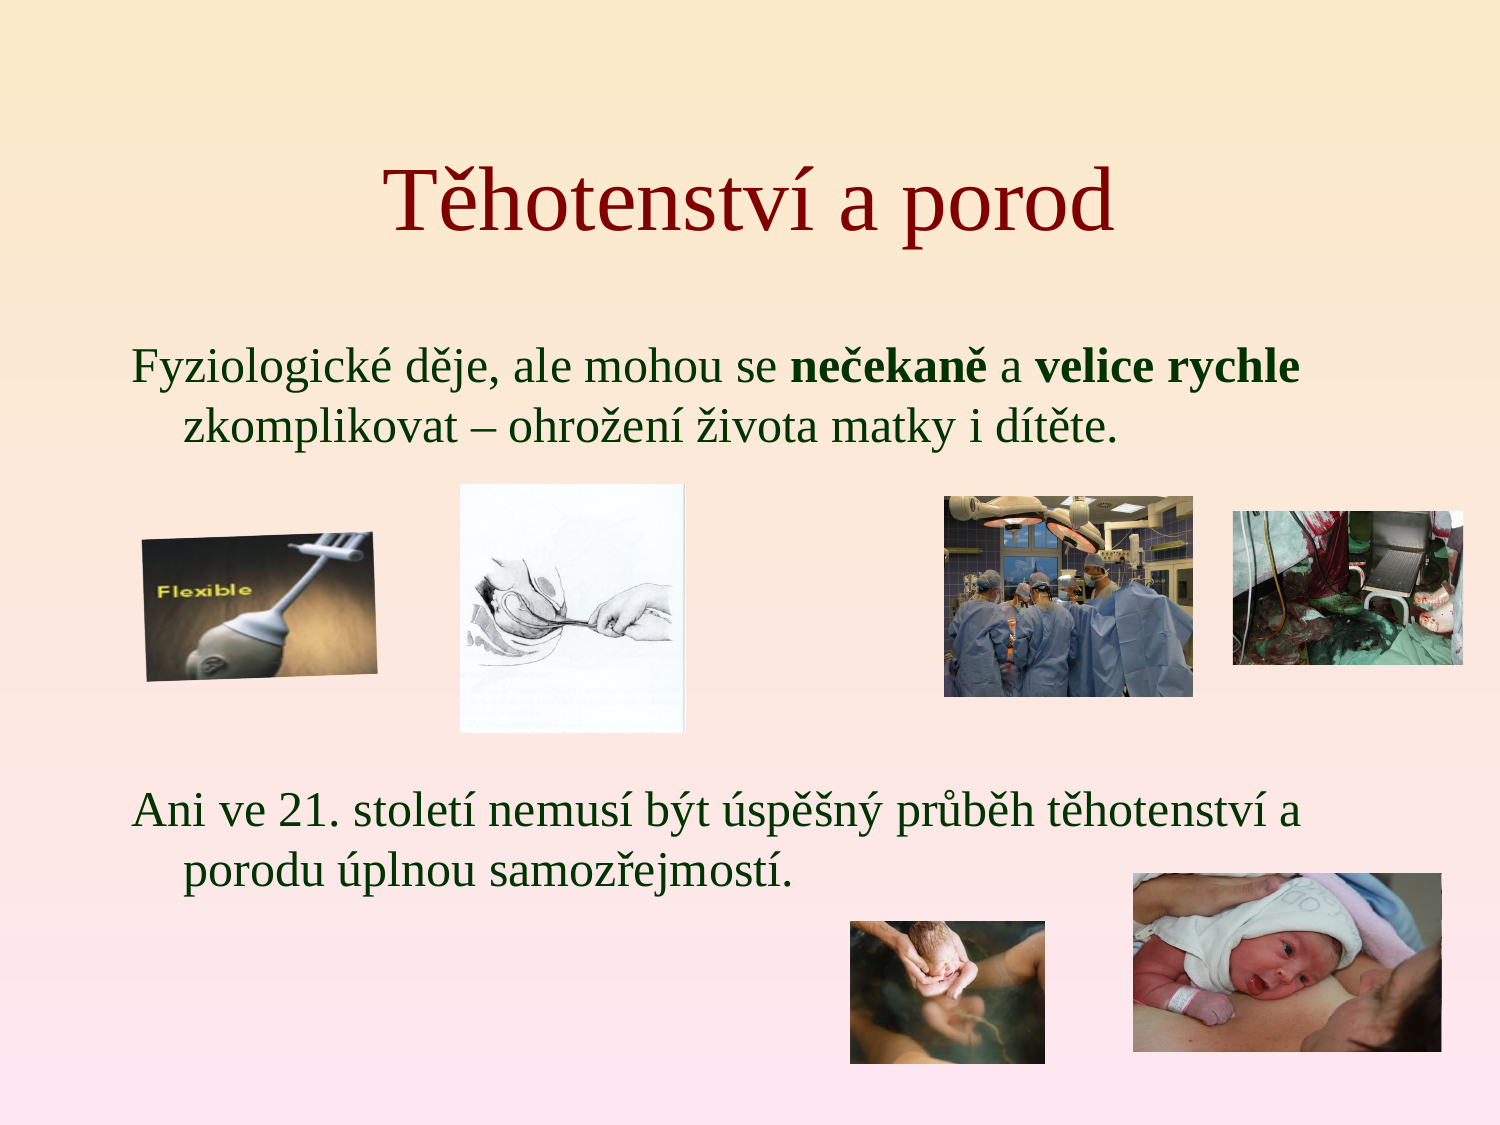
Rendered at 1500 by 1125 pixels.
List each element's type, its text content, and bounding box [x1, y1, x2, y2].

picture [850, 921, 1045, 1064]
picture [1133, 873, 1442, 1052]
list Fyziologické děje, ale mohou se nečekaně a velice rychle zkomplikovat – ohrožení života matky i dítěte. Ani ve 21. století nemusí být úspěšný průběh těhotenství a porodu úplnou samozřejmostí. [112, 324, 1388, 1000]
picture [460, 484, 686, 733]
title Těhotenství a porod [112, 99, 1388, 288]
picture [1232, 511, 1464, 665]
picture [944, 496, 1193, 697]
picture [141, 531, 378, 682]
